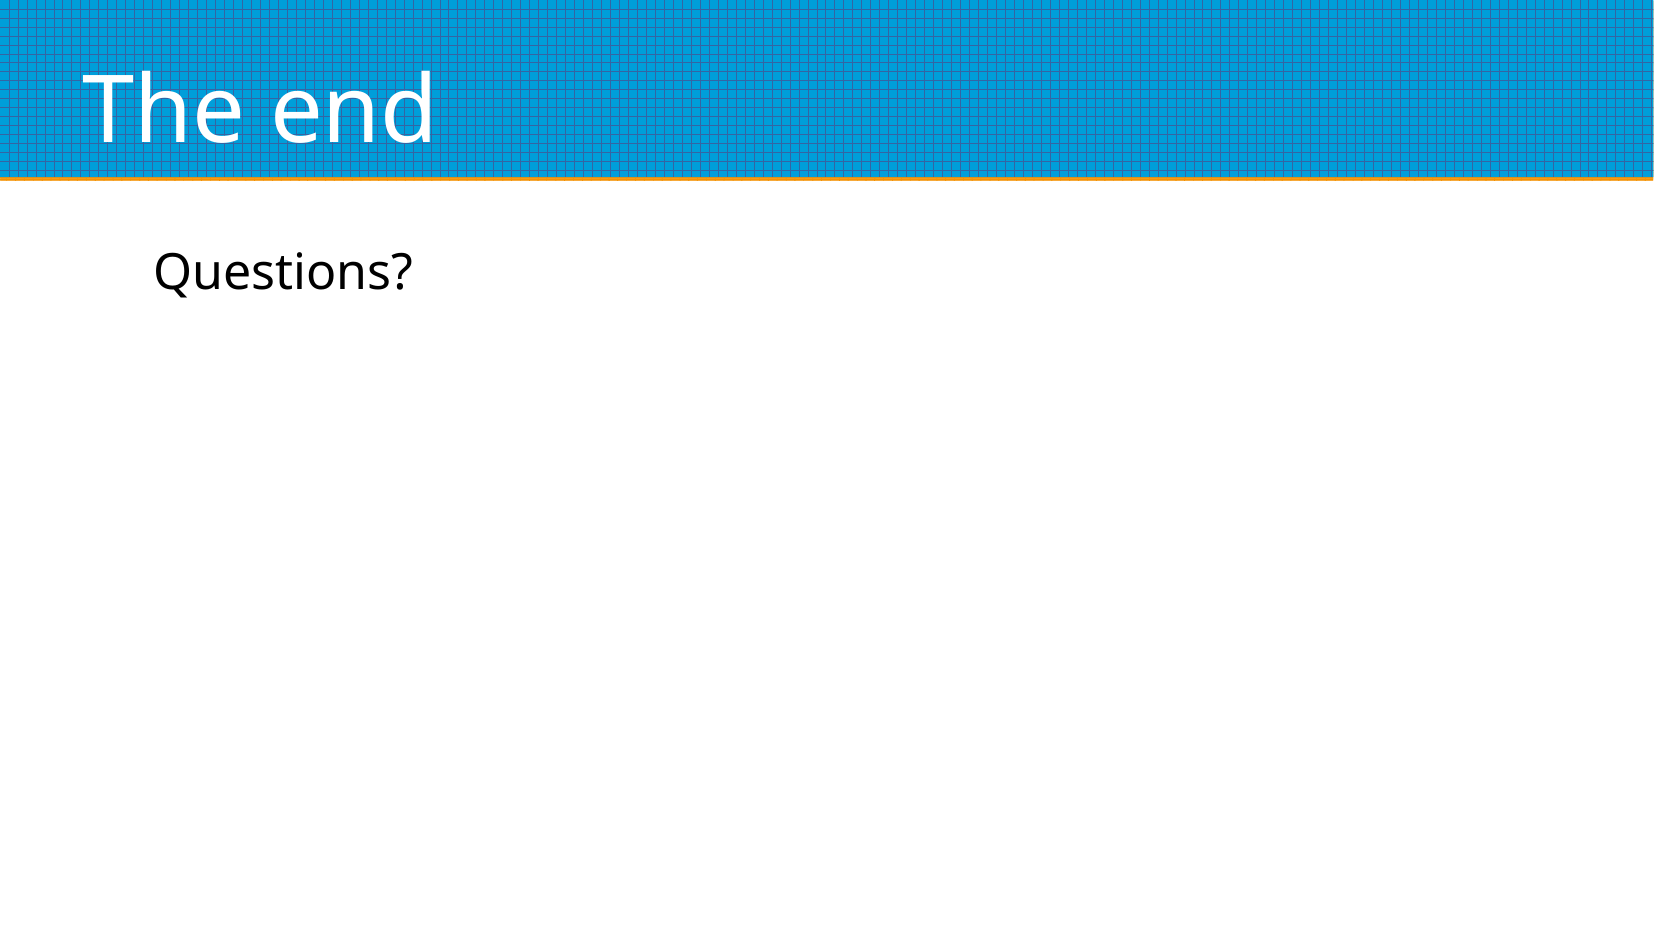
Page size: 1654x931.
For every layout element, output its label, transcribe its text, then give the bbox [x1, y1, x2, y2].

title The end [82, 14, 1571, 171]
list Questions? [82, 236, 1563, 811]
